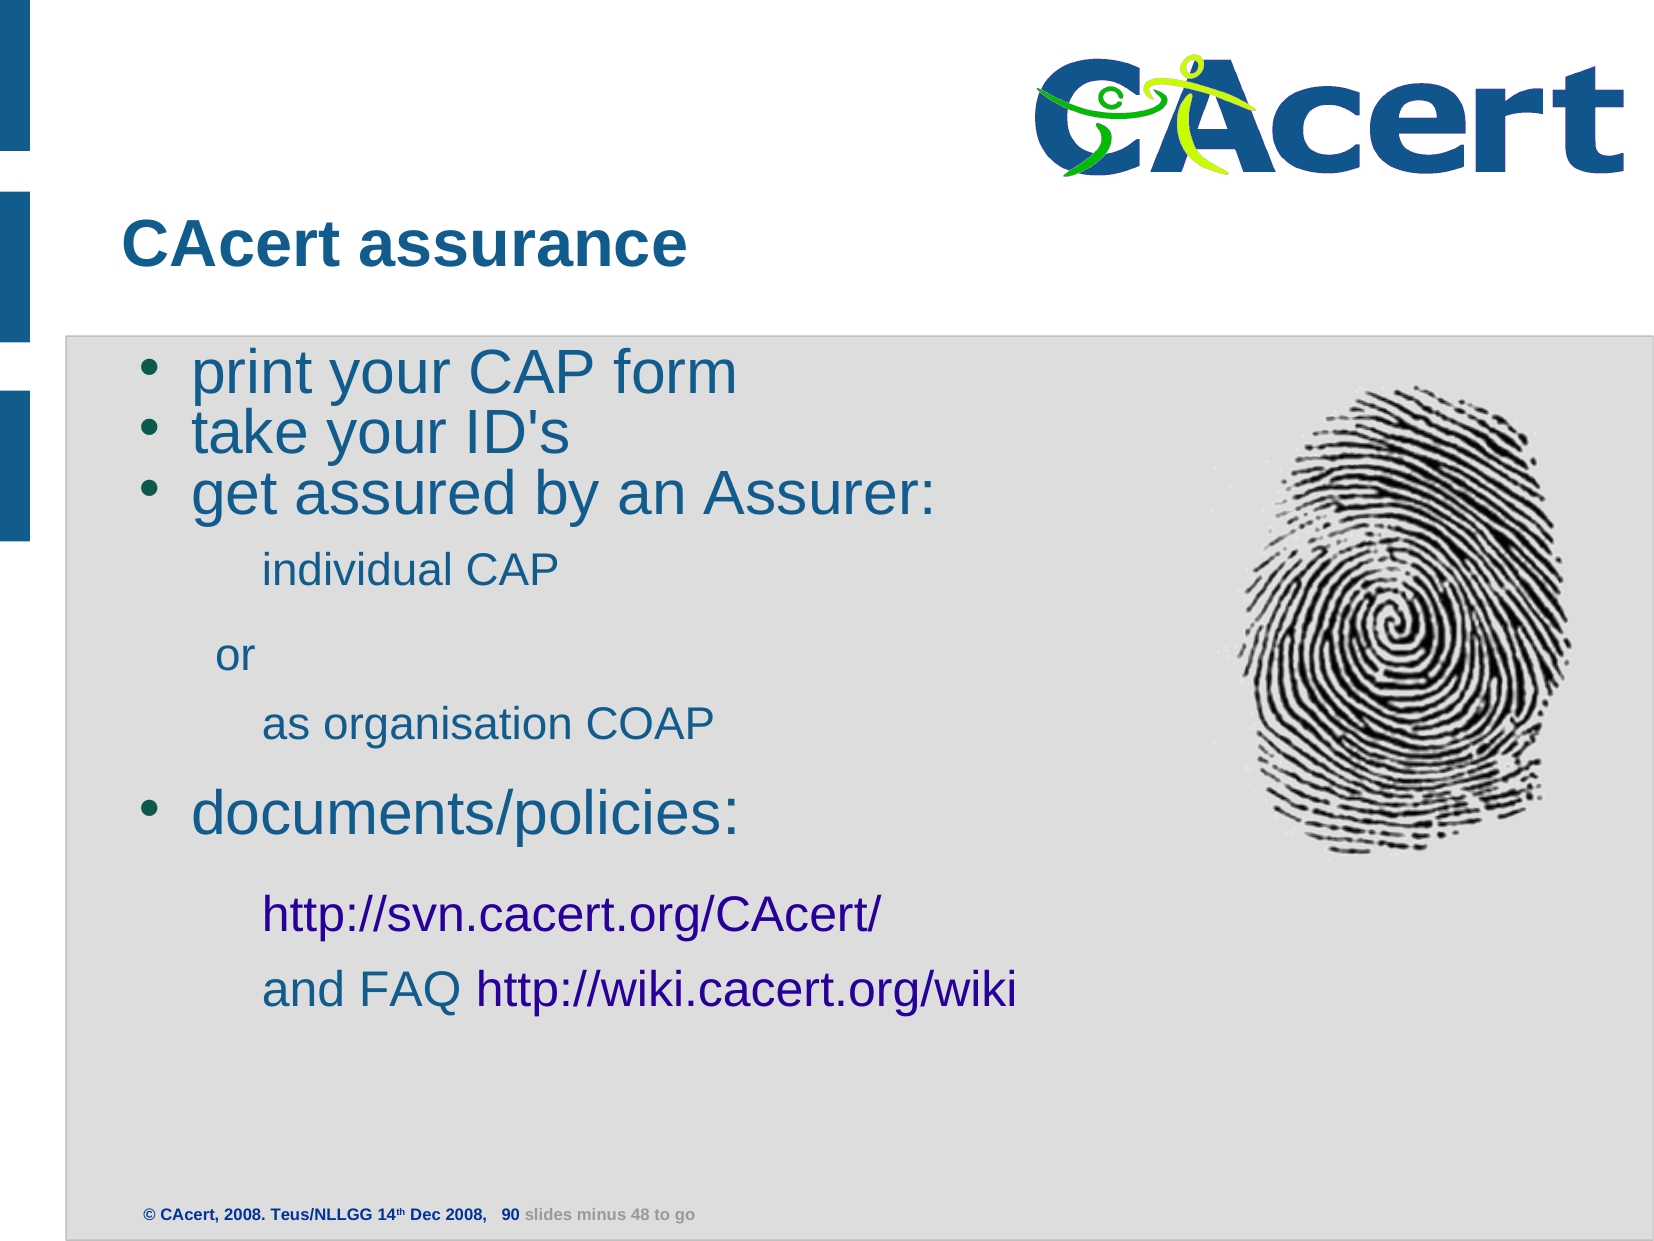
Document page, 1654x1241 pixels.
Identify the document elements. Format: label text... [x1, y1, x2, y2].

picture [1033, 53, 1625, 178]
picture [1210, 383, 1589, 864]
list print your CAP form take your ID's get assured by an Assurer: individual CAP or as organisation COAP documents/policies: http://svn.cacert.org/CAcert/ and FAQ http://wiki.cacert.org/wiki [121, 344, 1596, 1085]
title CAcert assurance [121, 184, 1534, 309]
